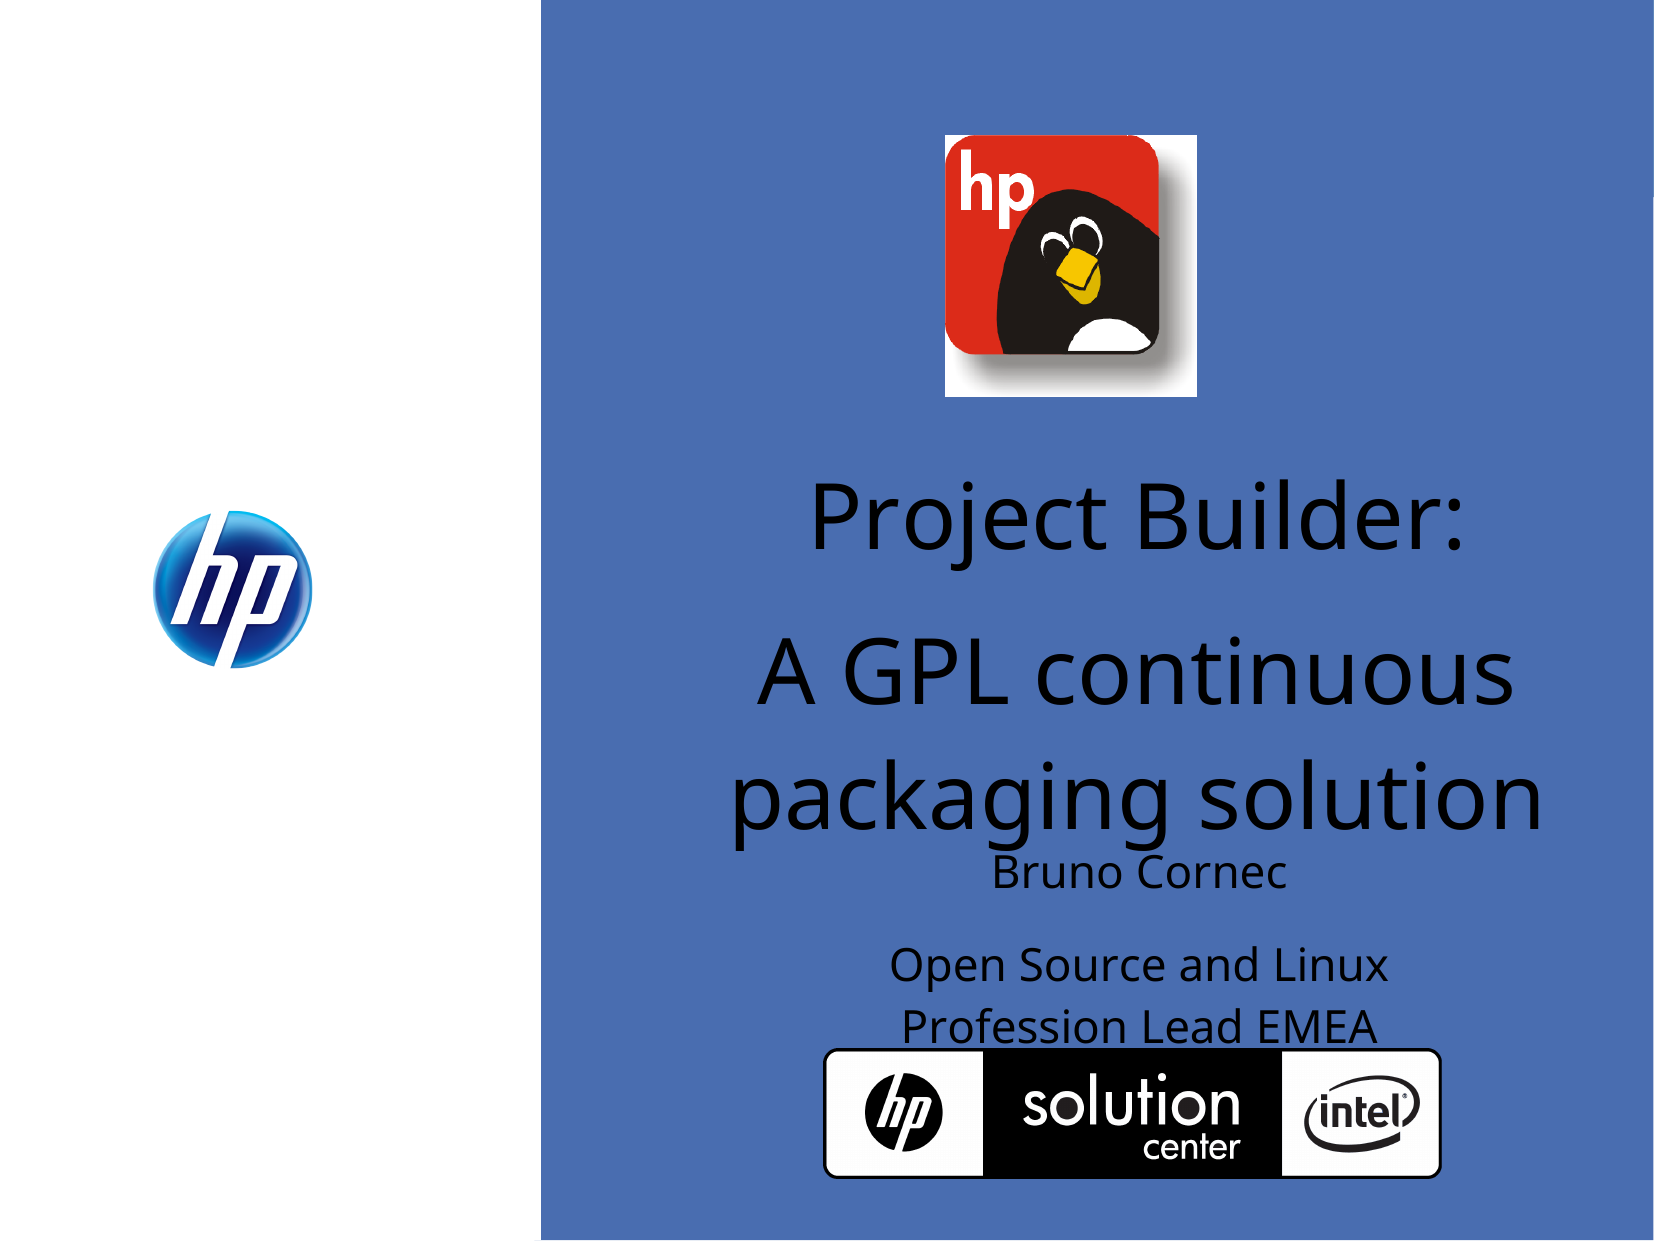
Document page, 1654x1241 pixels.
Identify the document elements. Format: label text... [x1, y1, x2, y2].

list Bruno Cornec Open Source and Linux Profession Lead EMEA [695, 753, 1501, 1032]
text_box [0, 0, 1654, 1241]
picture [823, 1048, 1442, 1179]
picture [945, 135, 1197, 262]
list Project Builder: A GPL continuous packaging solution [582, 262, 1610, 814]
picture [152, 510, 313, 669]
